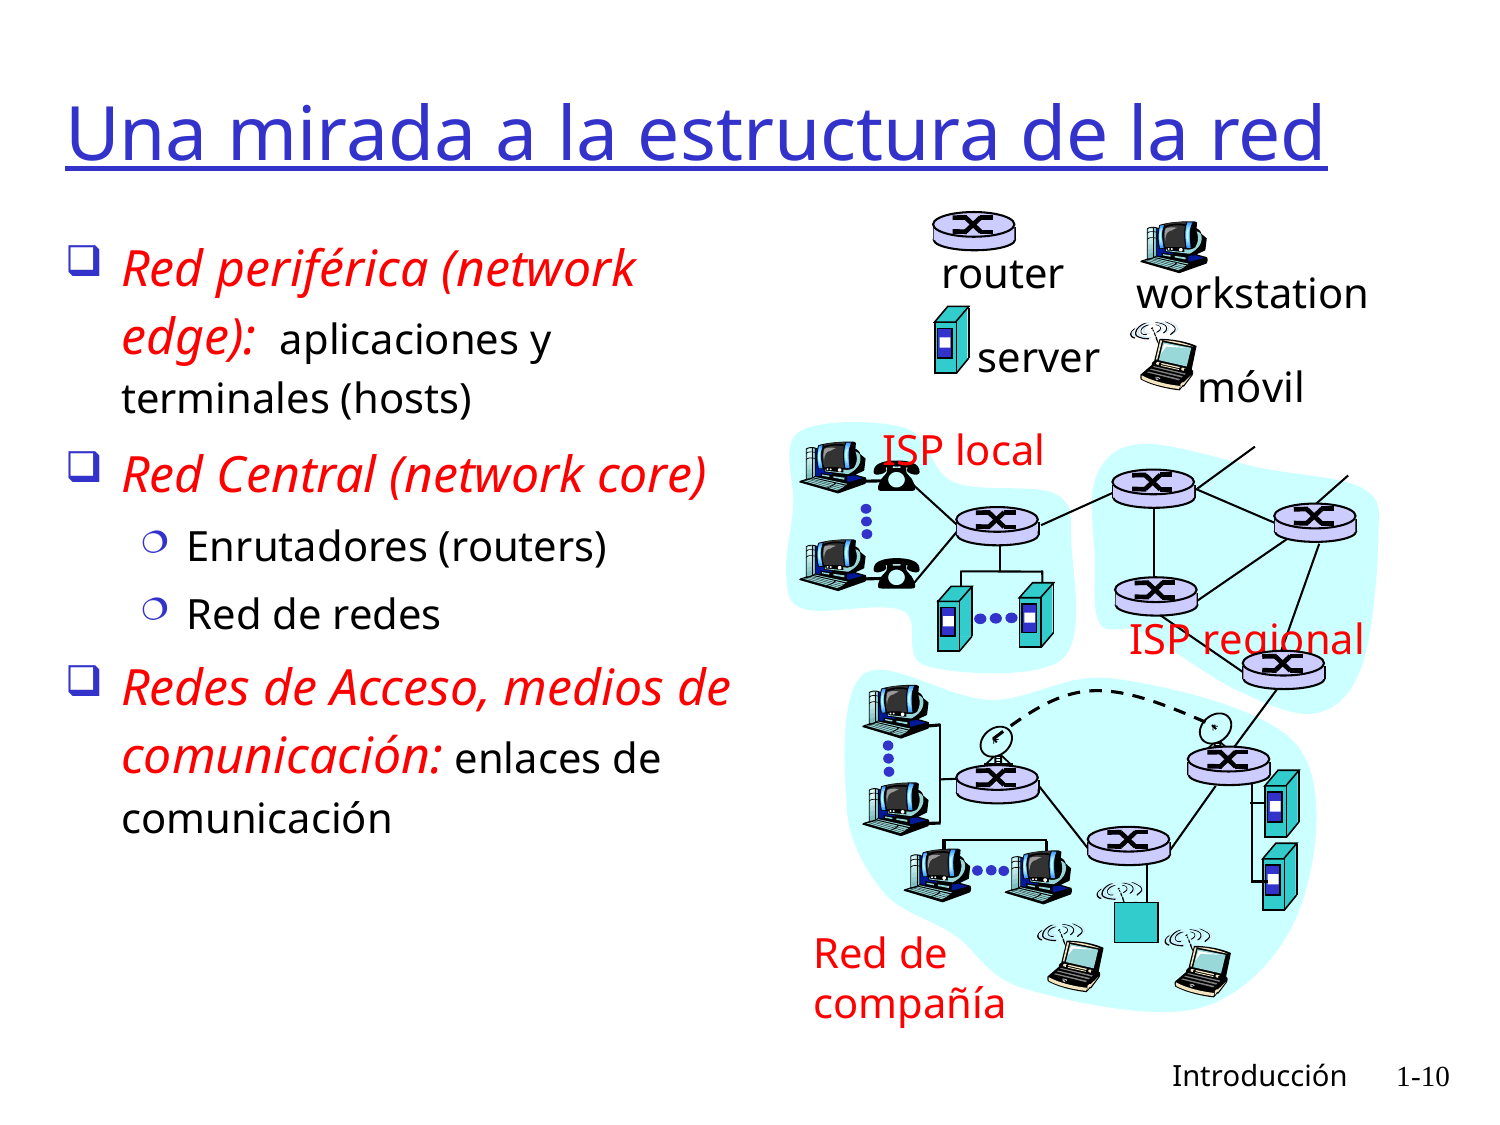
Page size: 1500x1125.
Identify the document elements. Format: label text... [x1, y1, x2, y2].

text_box ISP local [867, 416, 1061, 482]
picture [979, 725, 1014, 766]
text_box [1203, 650, 1360, 714]
text_box móvil [1183, 353, 1320, 419]
picture [913, 482, 920, 488]
text_box ISP regional [1114, 605, 1381, 671]
text_box 1-<number> [1362, 1050, 1466, 1125]
title Una mirada a la estructura de la red [49, 36, 1425, 227]
text_box Introducción [887, 1050, 1362, 1125]
text_box [844, 669, 1317, 1013]
picture [862, 684, 931, 739]
picture [799, 441, 868, 494]
text_box [785, 422, 1077, 674]
text_box server [962, 322, 1116, 389]
picture [1004, 849, 1073, 905]
picture [862, 781, 931, 837]
picture [873, 482, 917, 491]
picture [873, 558, 920, 589]
picture [1037, 880, 1146, 993]
picture [1198, 712, 1233, 750]
text_box workstation [1122, 259, 1385, 326]
text_box Red de compañía [798, 919, 1022, 1036]
picture [1140, 220, 1209, 259]
picture [1148, 880, 1159, 902]
picture [1129, 326, 1197, 391]
text_box router [926, 238, 1081, 305]
picture [799, 538, 868, 592]
text_box [933, 212, 1015, 238]
picture [1164, 927, 1231, 998]
picture [903, 848, 973, 903]
text_box [934, 306, 969, 374]
list Red periférica (network edge): aplicaciones y terminales (hosts) Red Central (network core) Enrutadores (routers) Red de redes Redes de Acceso, medios de comunicación: enlaces de comunicación [50, 224, 775, 988]
text_box [1091, 443, 1379, 630]
